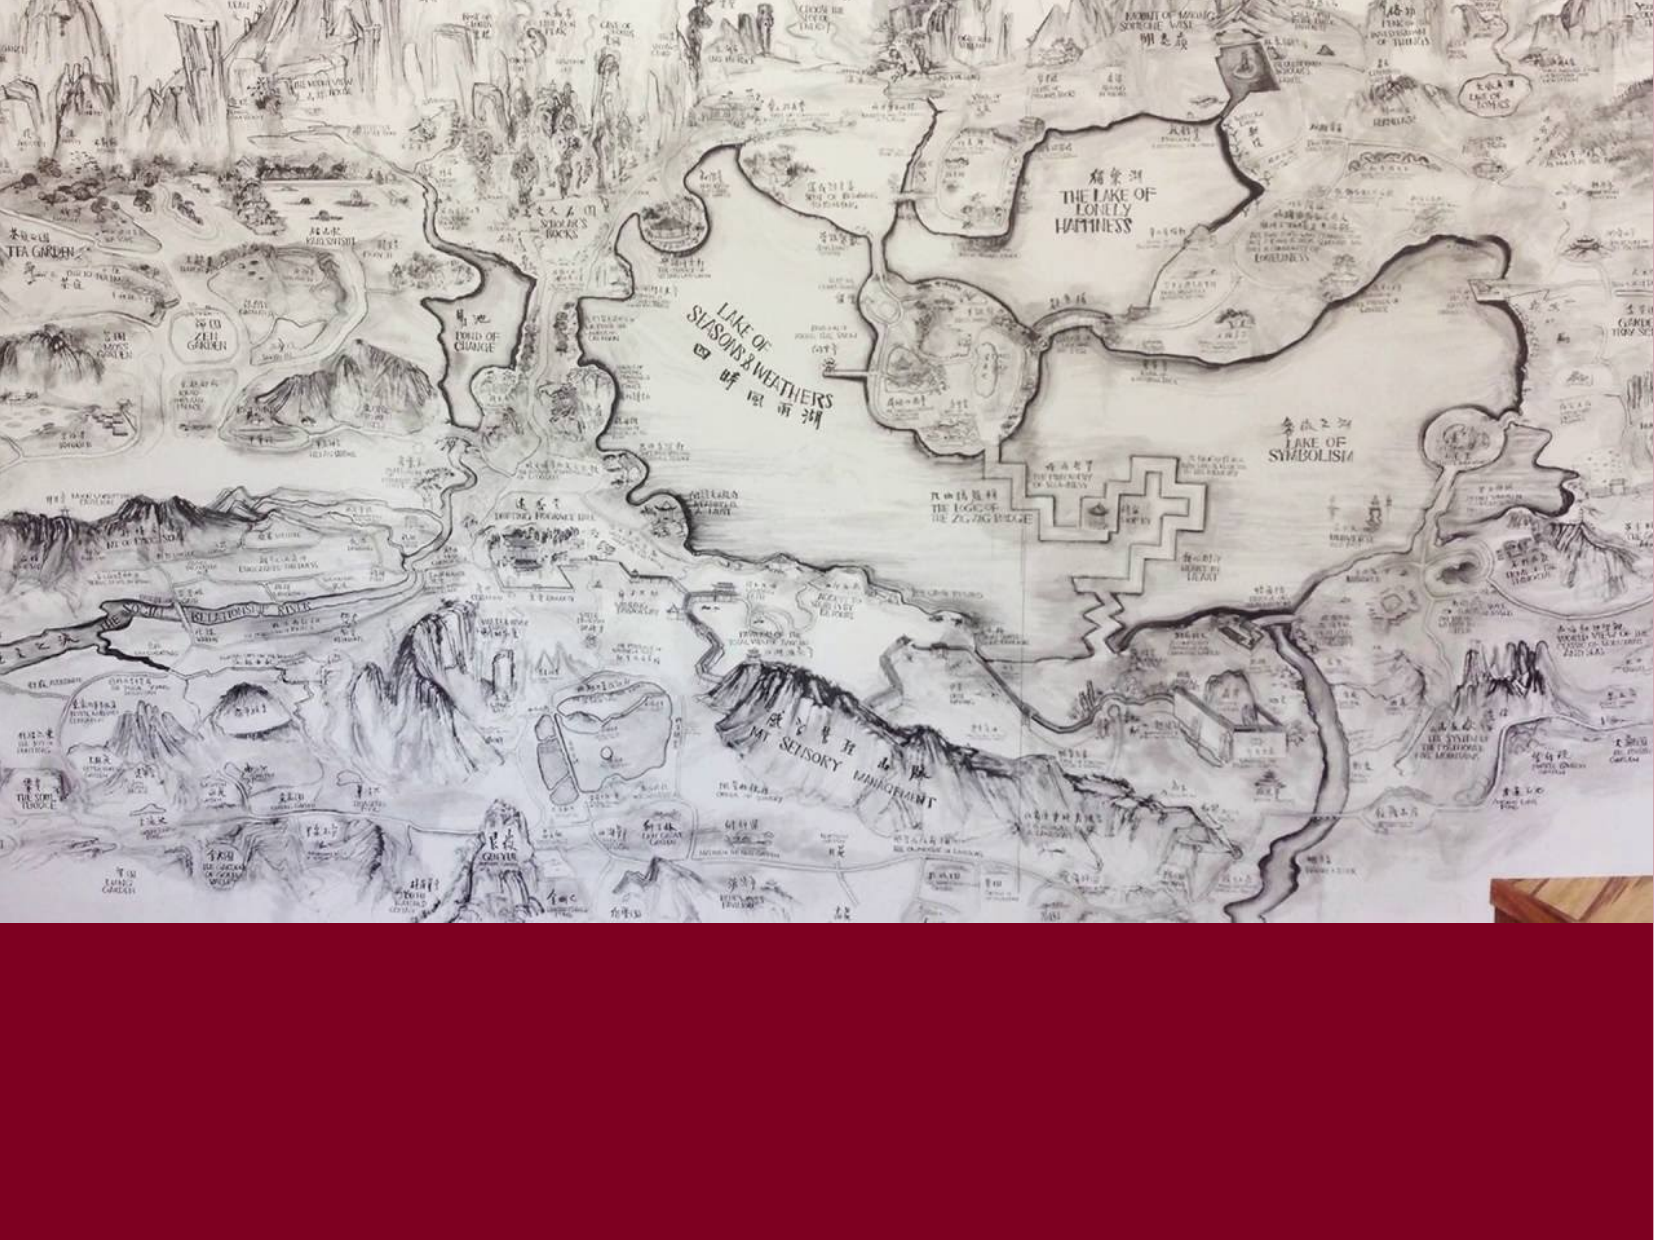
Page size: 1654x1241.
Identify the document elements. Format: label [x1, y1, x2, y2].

picture [0, 0, 1653, 923]
